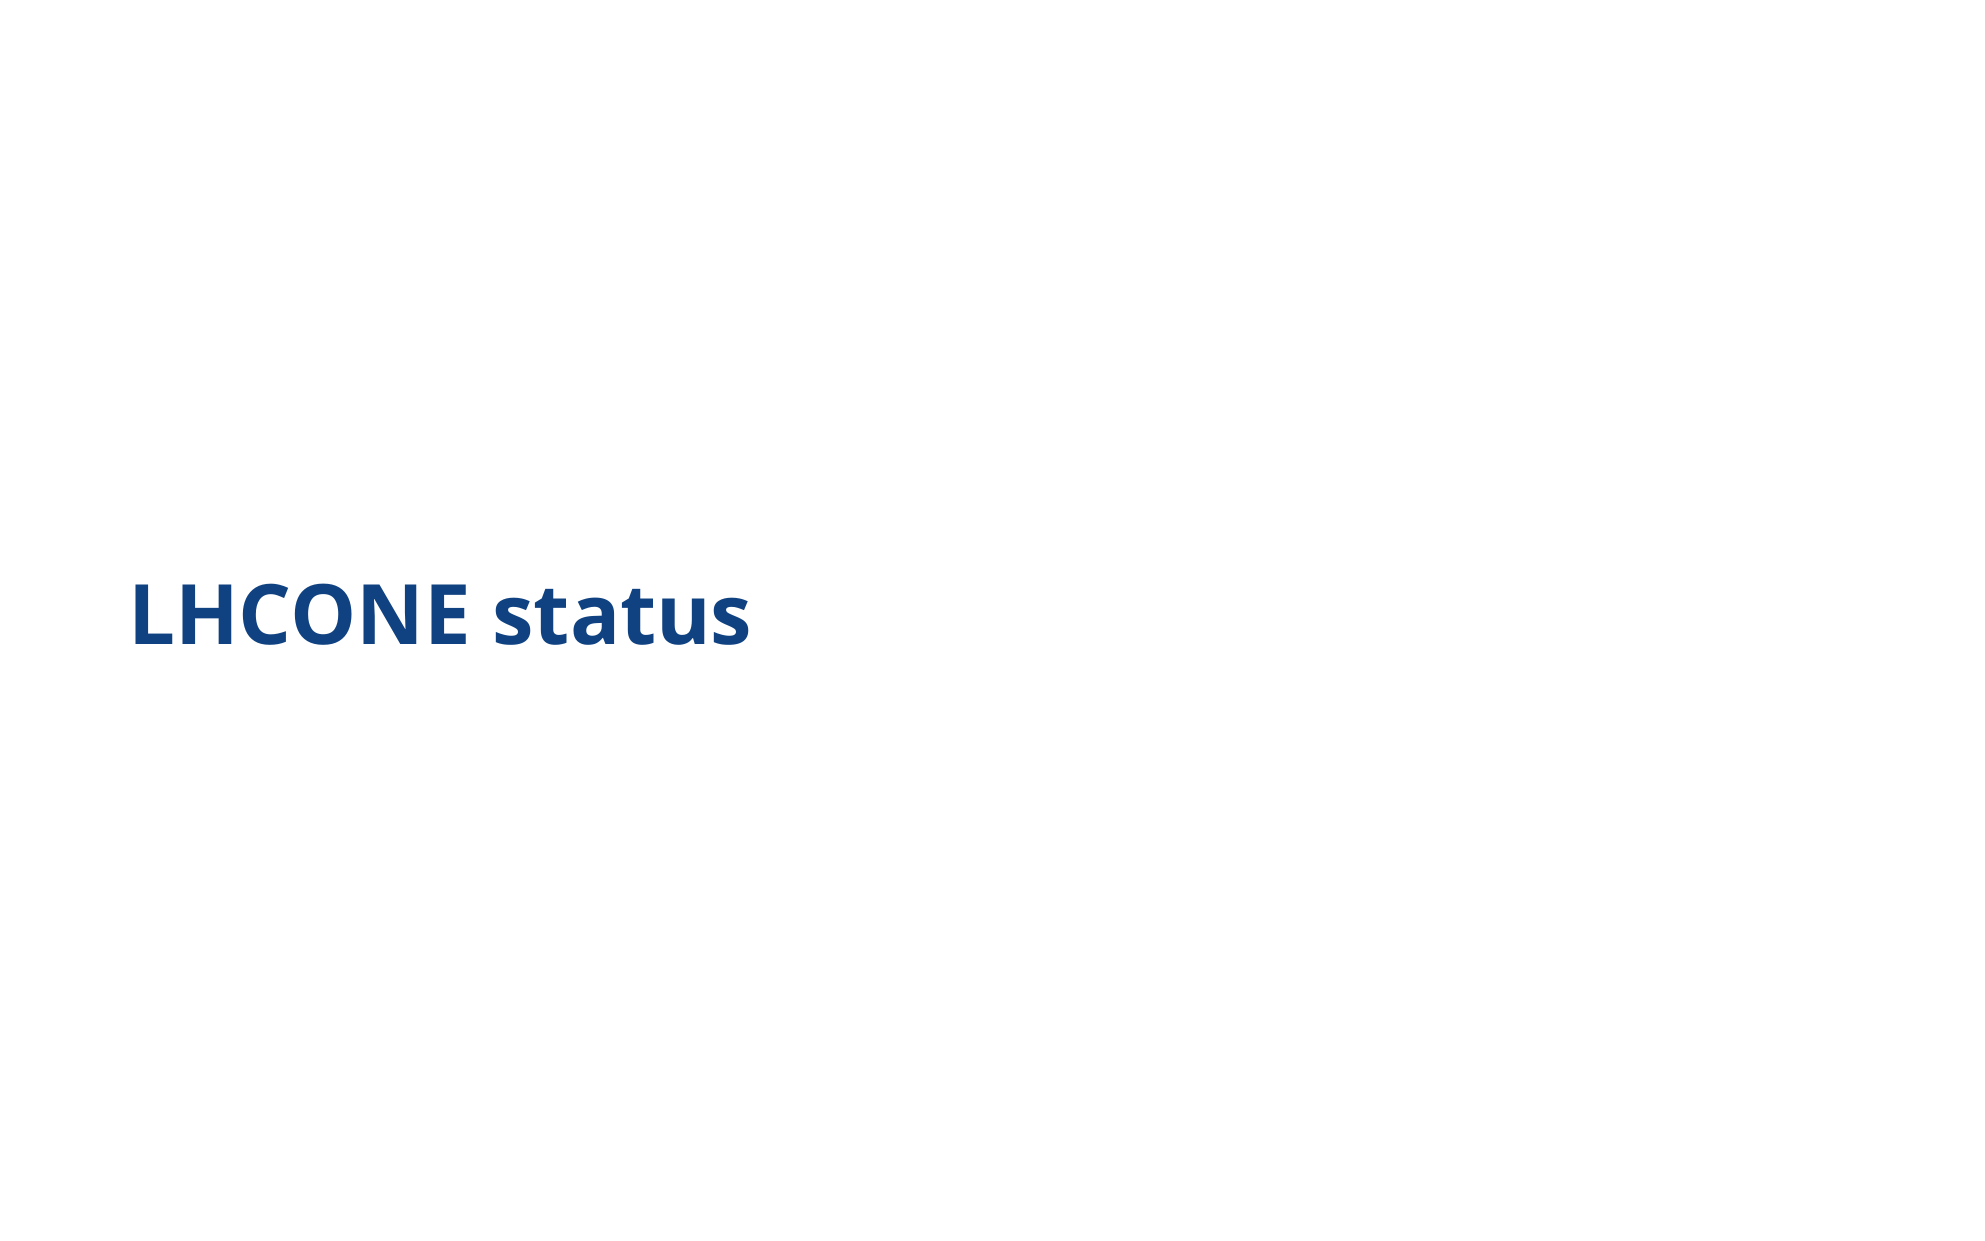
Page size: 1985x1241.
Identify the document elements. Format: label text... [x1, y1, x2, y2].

title LHCONE status [128, 522, 1890, 703]
